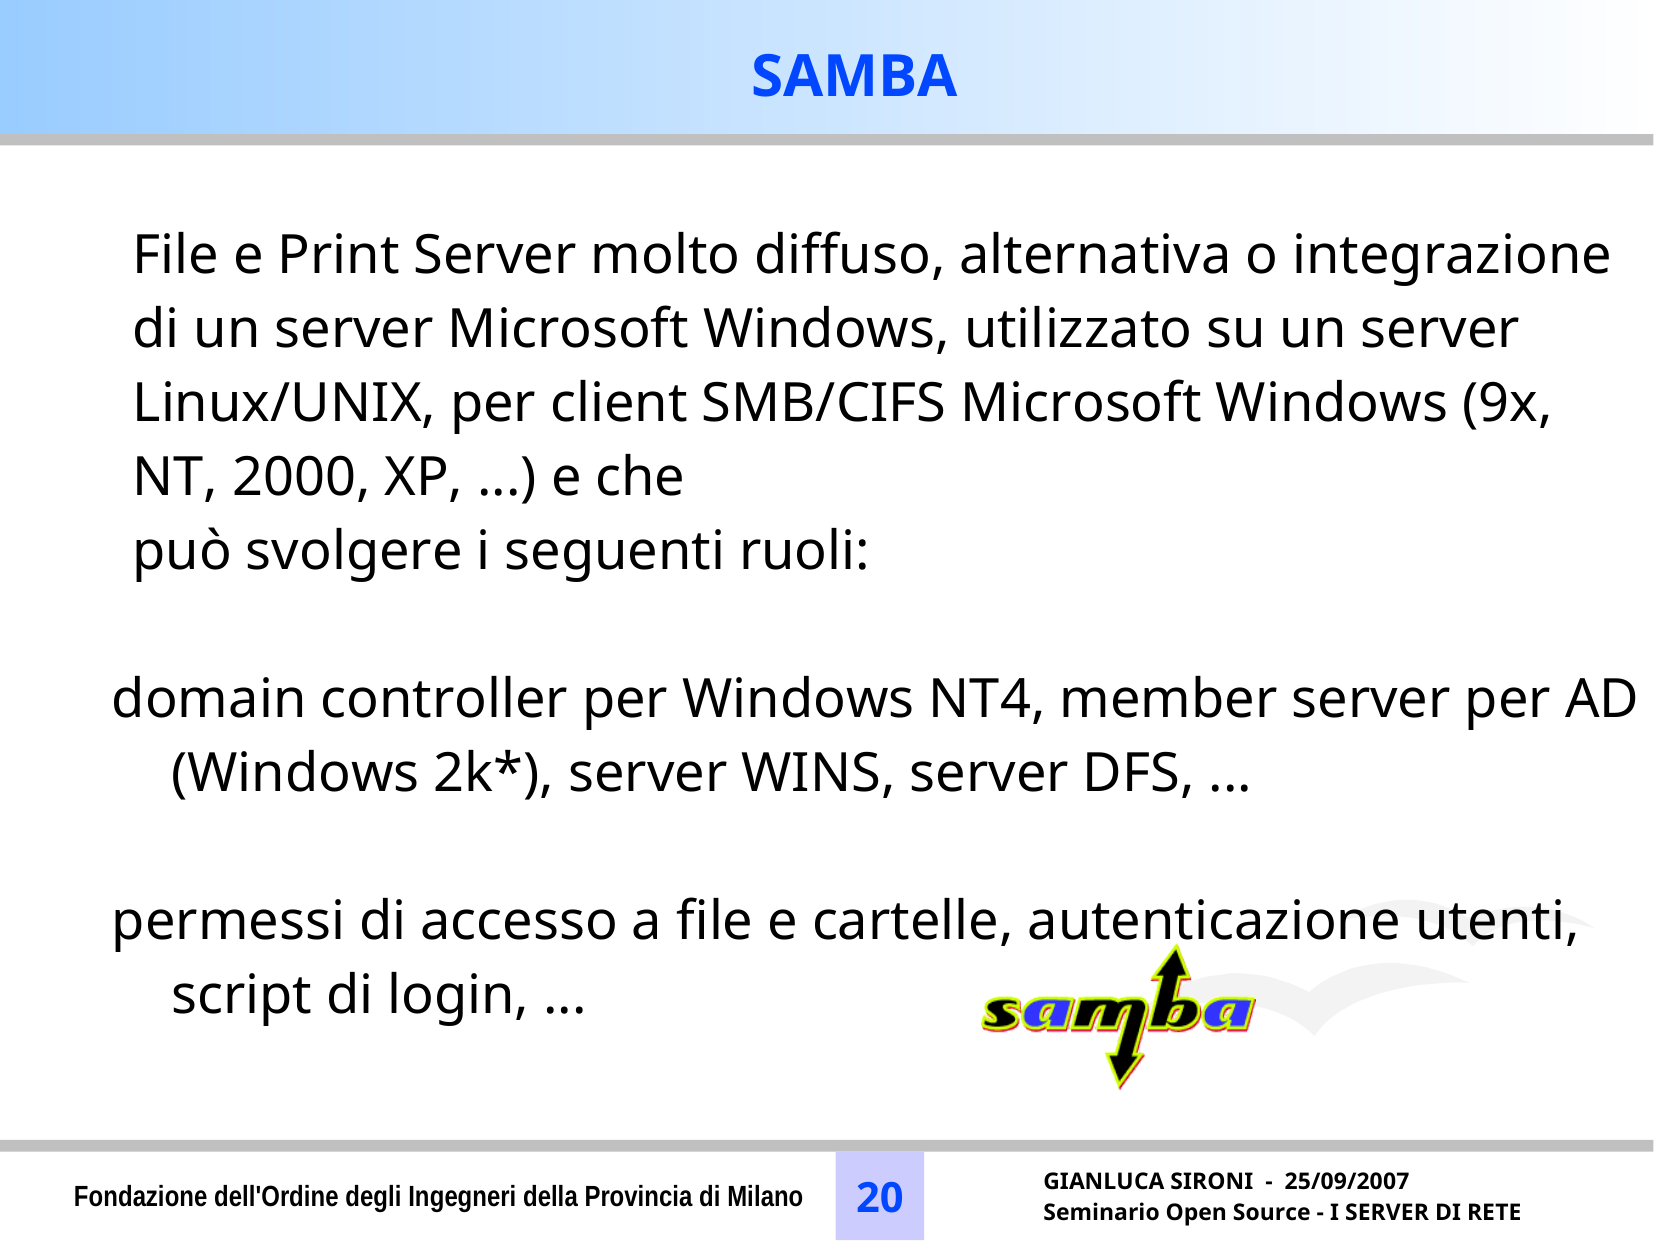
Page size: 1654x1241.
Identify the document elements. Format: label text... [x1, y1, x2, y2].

picture [981, 943, 1256, 1090]
list File e Print Server molto diffuso, alternativa o integrazione di un server Microsoft Windows, utilizzato su un server Linux/UNIX, per client SMB/CIFS Microsoft Windows (9x, NT, 2000, XP, ...) e che può svolgere i seguenti ruoli: domain controller per Windows NT4, member server per AD (Windows 2k*), server WINS, server DFS, ... permessi di accesso a file e cartelle, autenticazione utenti, script di login, ... [111, 147, 1654, 1123]
title SAMBA [85, 0, 1654, 148]
